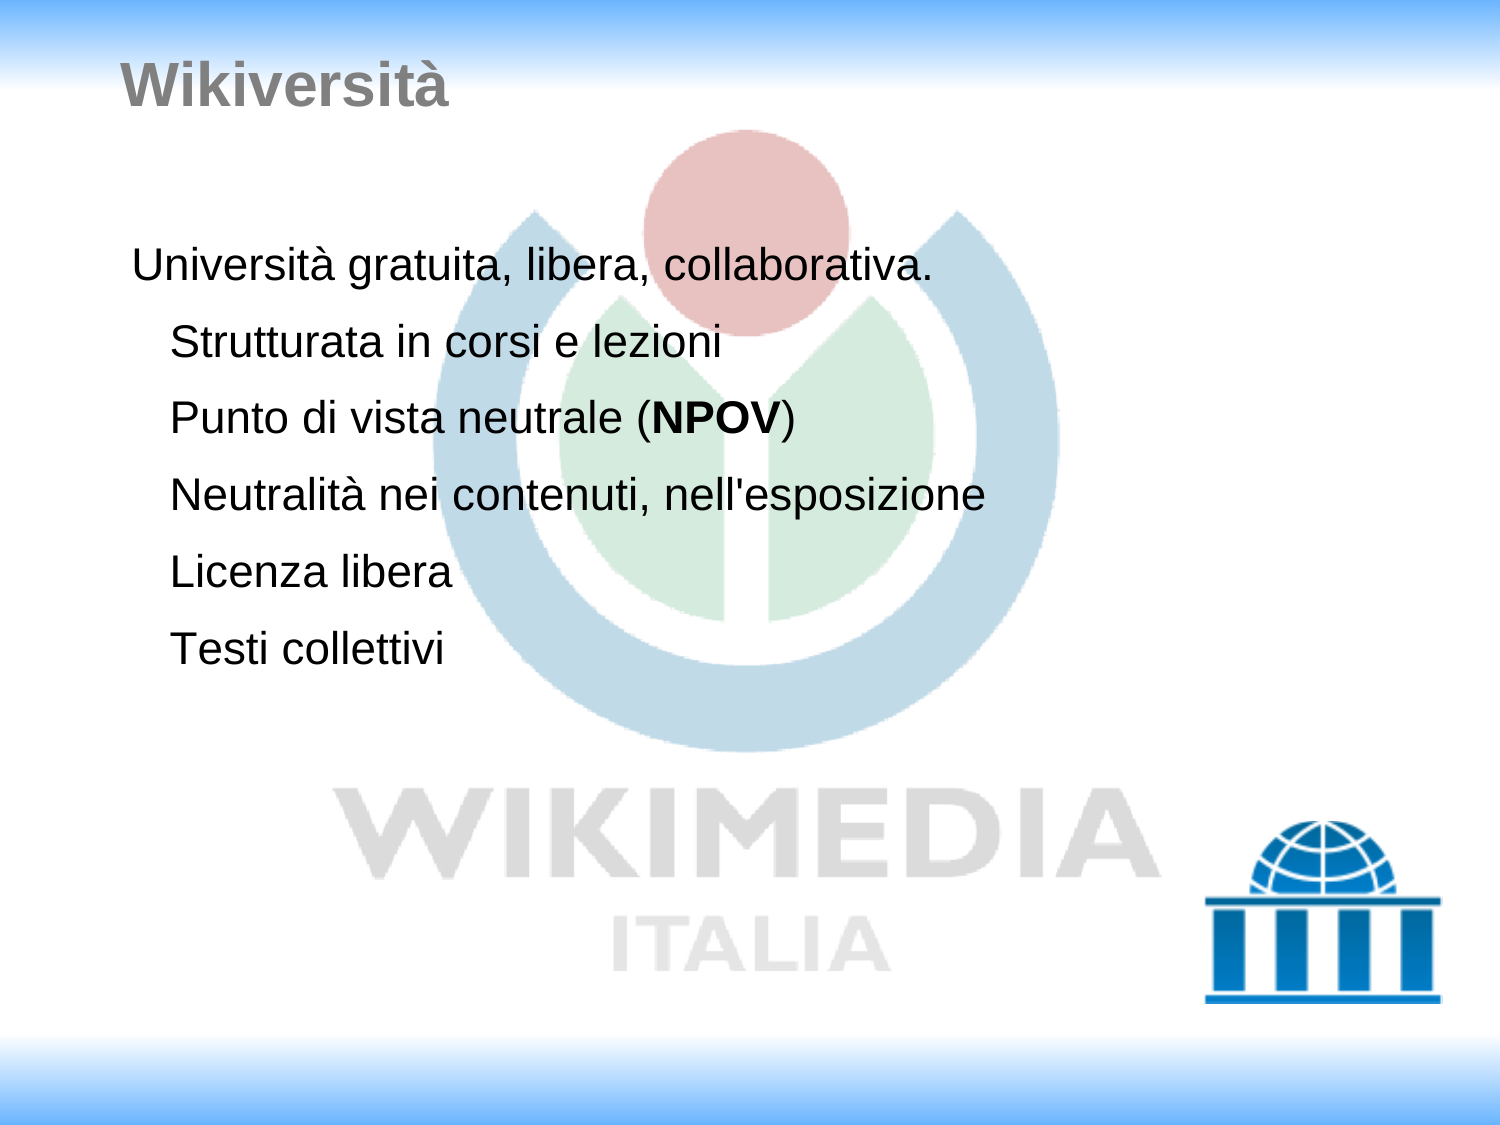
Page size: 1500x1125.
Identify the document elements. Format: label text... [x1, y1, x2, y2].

text_box [0, 1034, 1500, 1125]
text_box Università gratuita, libera, collaborativa. Strutturata in corsi e lezioni Punto di vista neutrale (NPOV) Neutralità nei contenuti, nell'esposizione Licenza libera Testi collettivi [116, 205, 1281, 683]
picture [75, 91, 1443, 1034]
text_box Wikiversità [120, 50, 1479, 120]
text_box [0, 0, 1500, 91]
